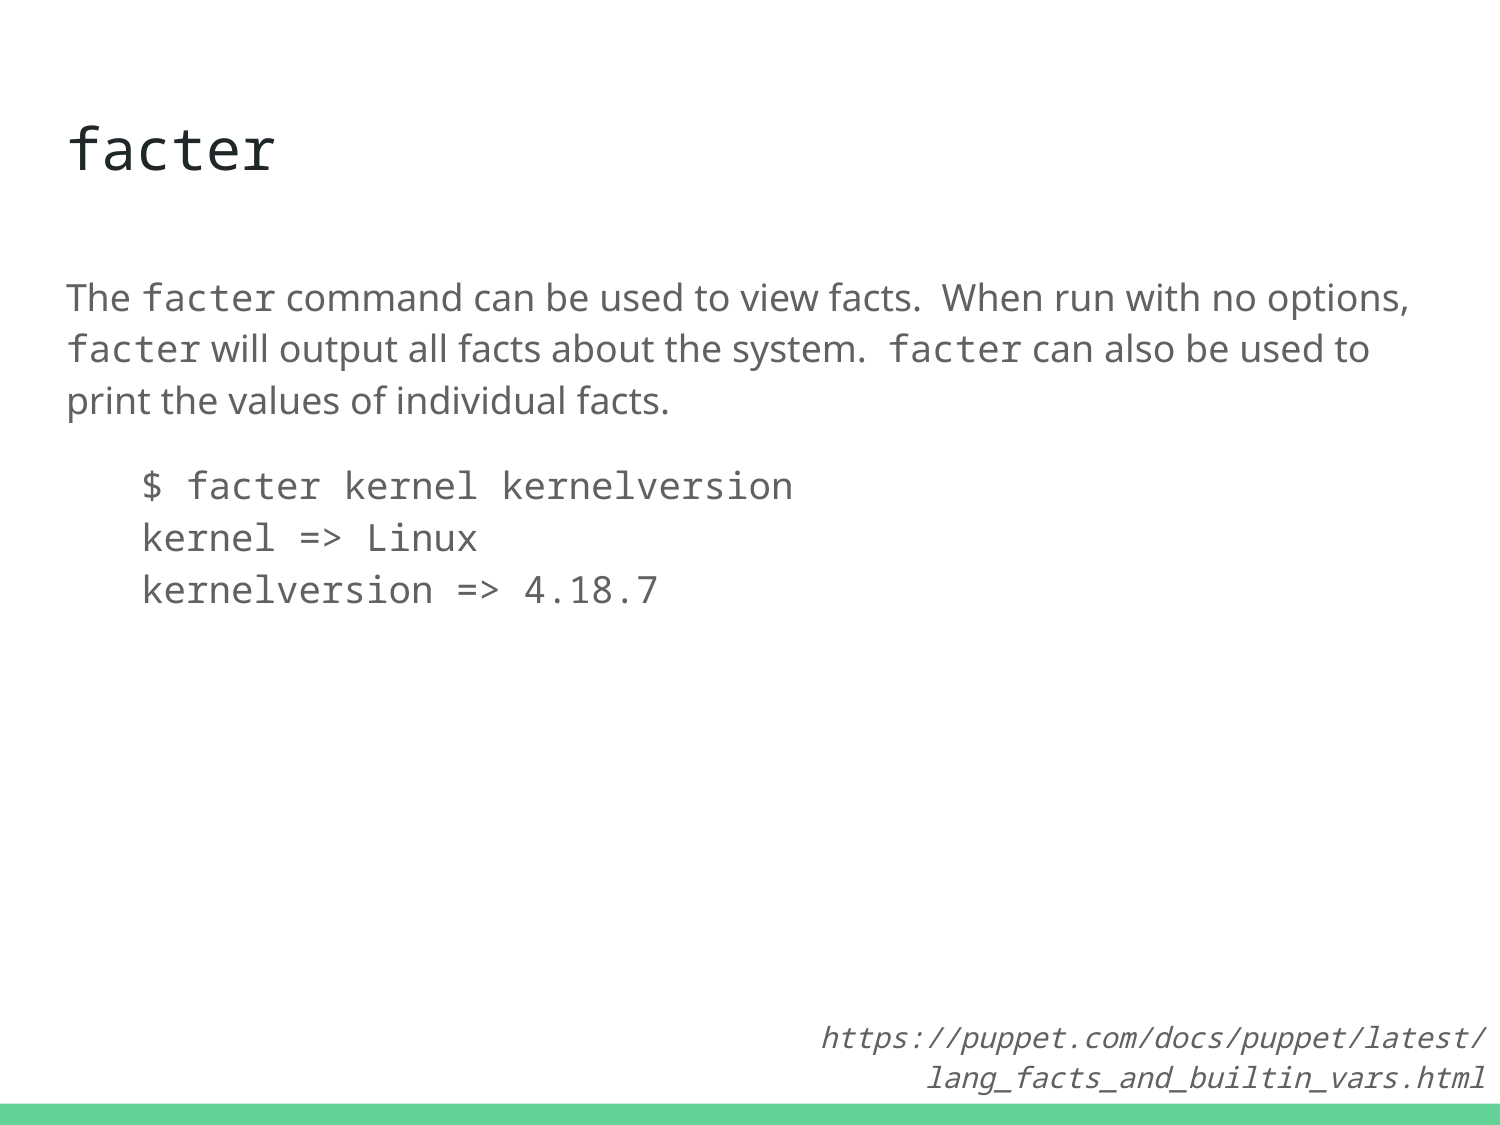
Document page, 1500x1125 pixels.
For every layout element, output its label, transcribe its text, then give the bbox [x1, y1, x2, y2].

text_box https://puppet.com/docs/puppet/latest/lang_facts_and_builtin_vars.html [275, 999, 1500, 1107]
list The facter command can be used to view facts. When run with no options, facter will output all facts about the system. facter can also be used to print the values of individual facts. $ facter kernel kernelversion kernel => Linux kernelversion => 4.18.7 [51, 252, 1449, 1000]
title facter [51, 97, 1449, 223]
